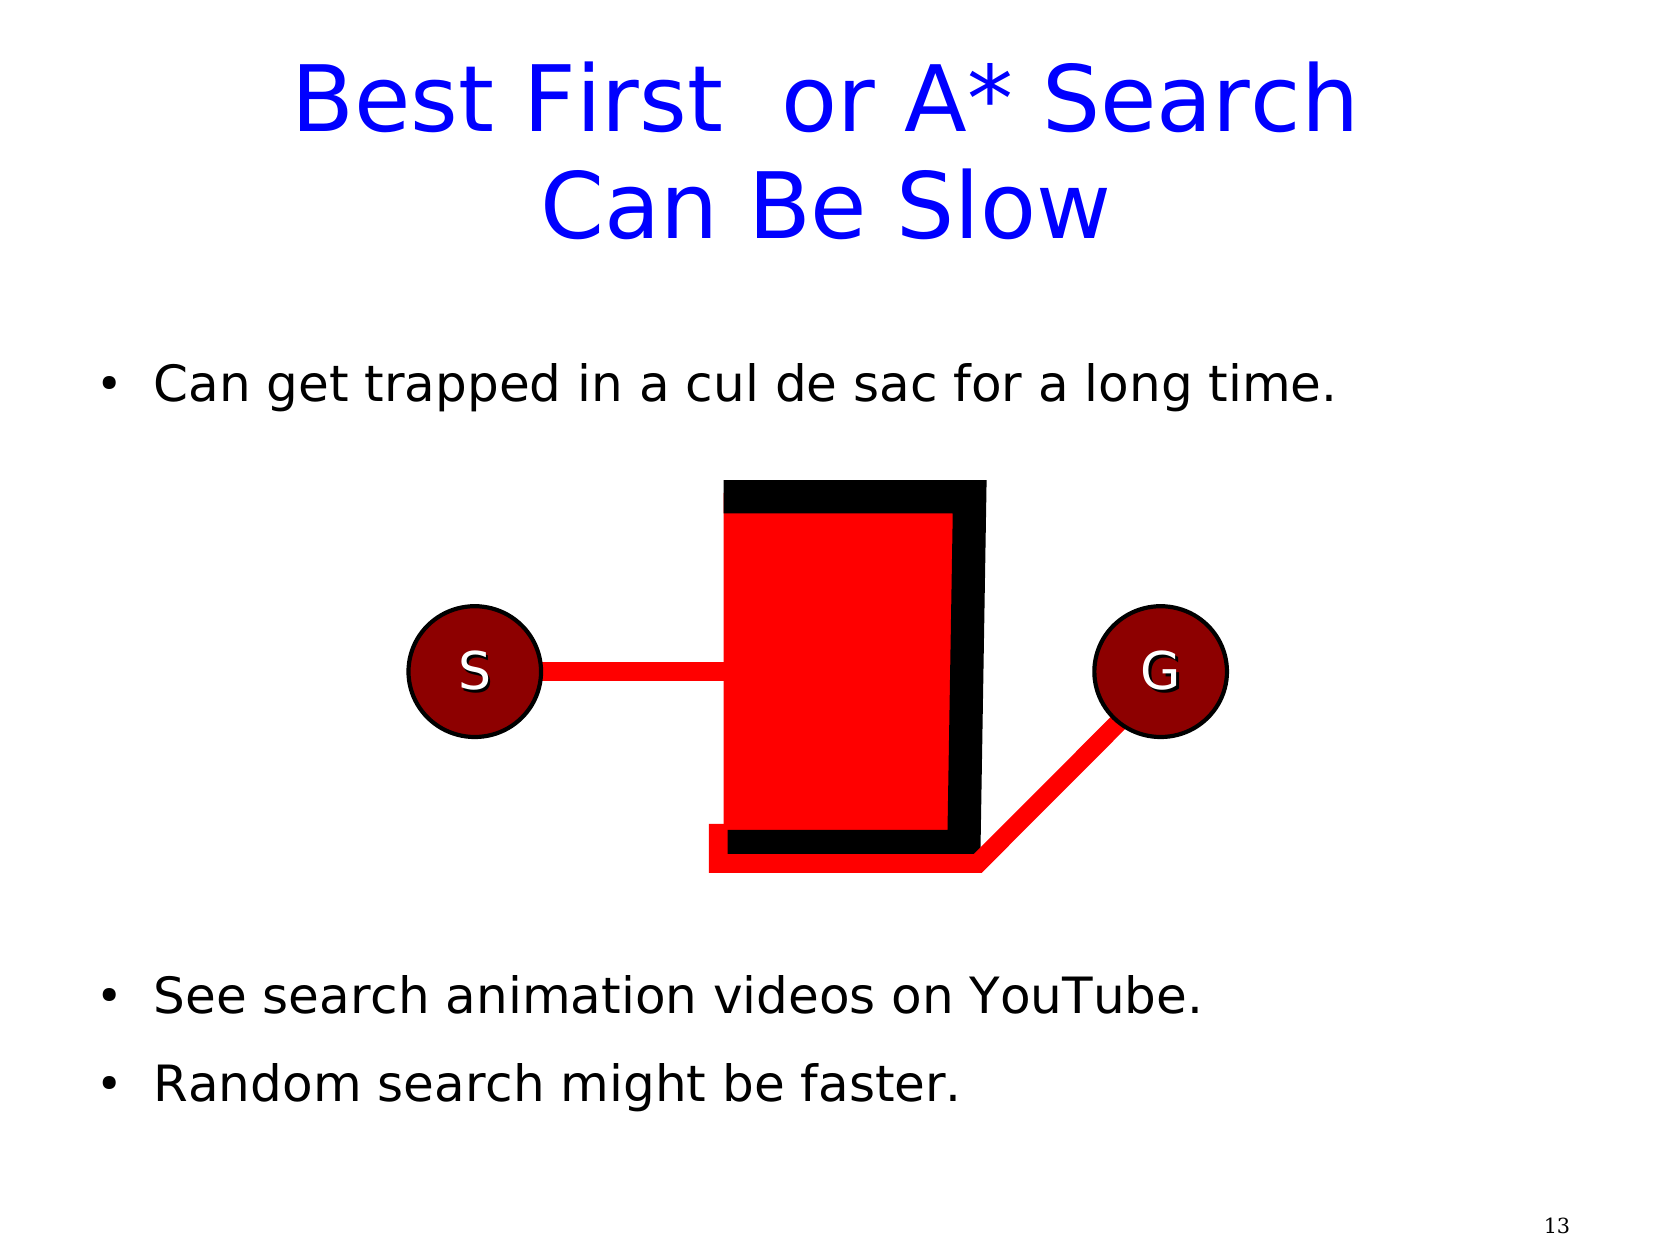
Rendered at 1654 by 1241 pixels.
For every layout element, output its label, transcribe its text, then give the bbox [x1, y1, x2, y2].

text_box S [408, 606, 542, 738]
list Can get trapped in a cul de sac for a long time. See search animation videos on YouTube. Random search might be faster. [82, 355, 1571, 1160]
title Best First or A* Search Can Be Slow [82, 45, 1571, 261]
text_box [723, 514, 952, 829]
text_box G [1094, 606, 1227, 738]
